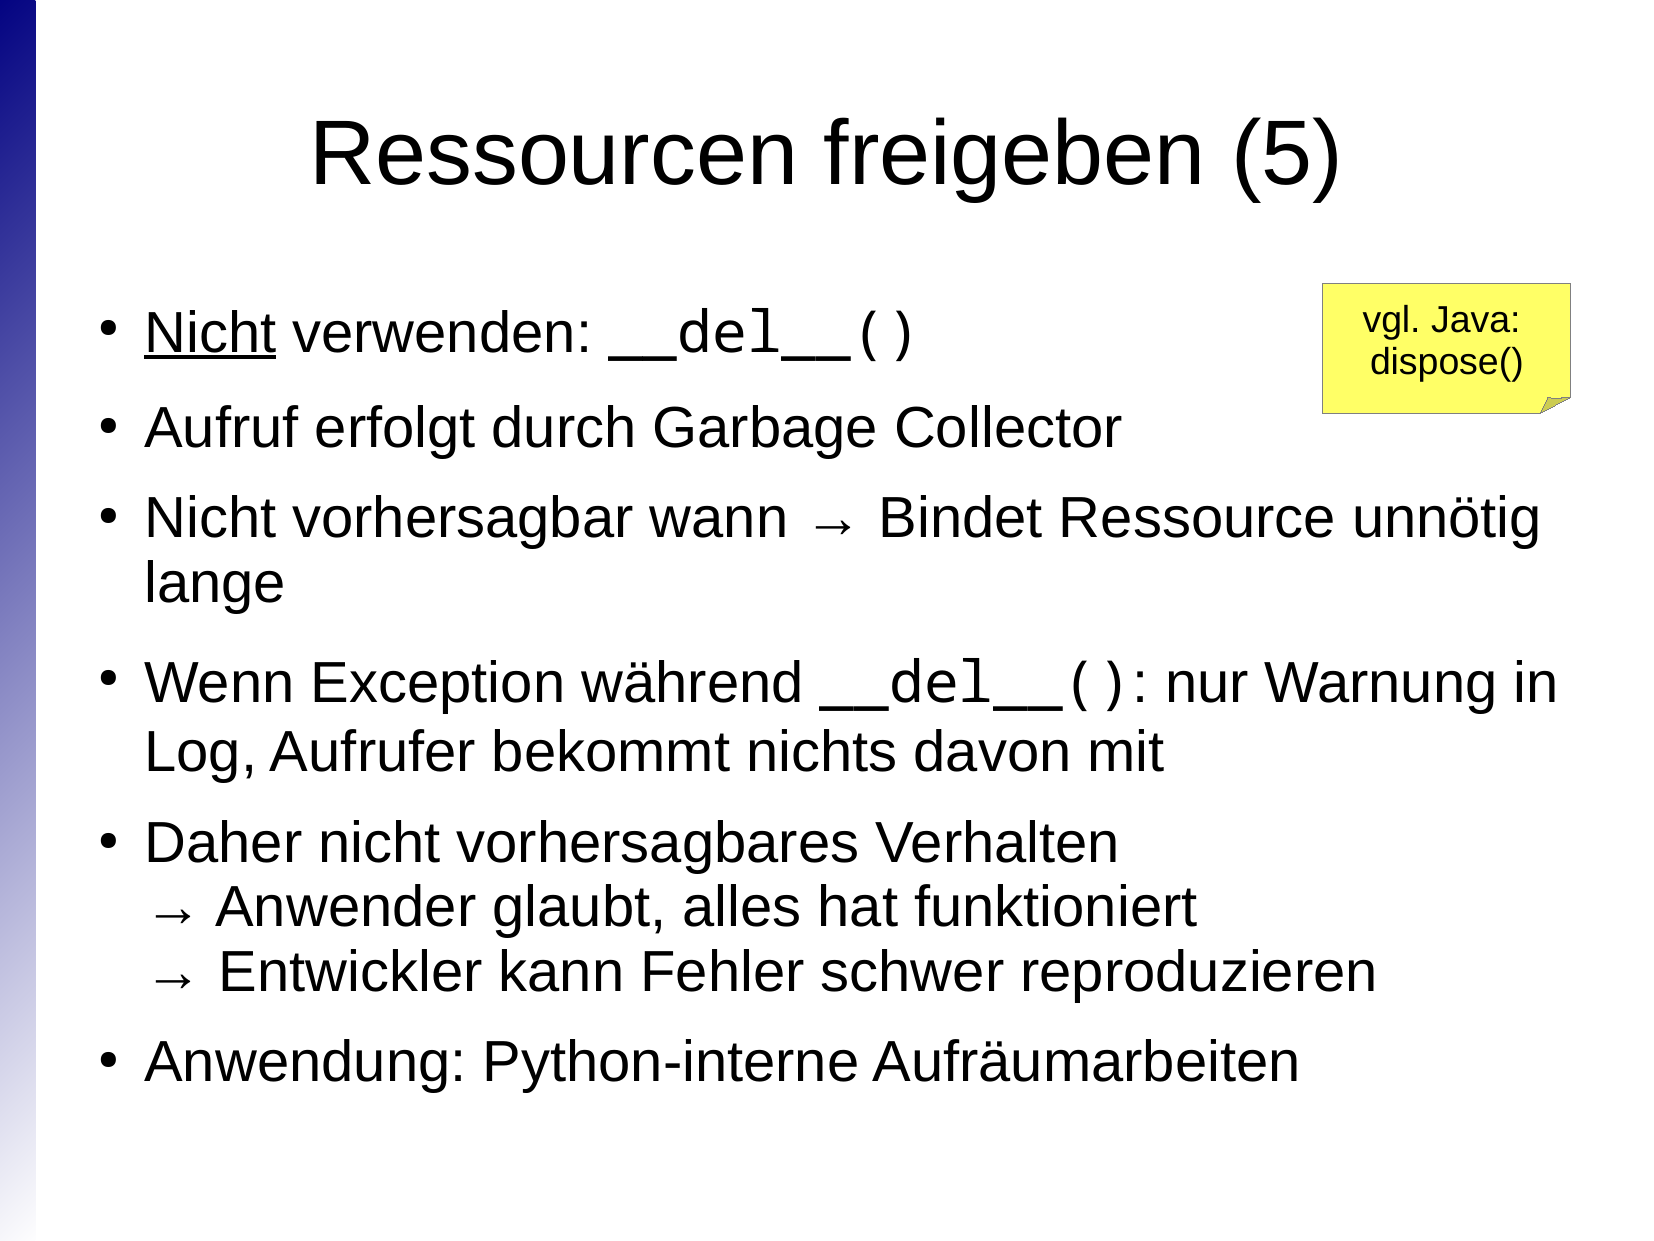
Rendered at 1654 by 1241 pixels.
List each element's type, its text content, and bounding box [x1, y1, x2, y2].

list Nicht verwenden: __del__() Aufruf erfolgt durch Garbage Collector Nicht vorhersagbar wann → Bindet Ressource unnötig lange Wenn Exception während __del__(): nur Warnung in Log, Aufrufer bekommt nichts davon mit Daher nicht vorhersagbares Verhalten → Anwender glaubt, alles hat funktioniert → Entwickler kann Fehler schwer reproduzieren Anwendung: Python-interne Aufräumarbeiten [82, 290, 1571, 1109]
title Ressourcen freigeben (5) [82, 49, 1571, 257]
text_box vgl. Java: dispose() [1322, 283, 1571, 414]
